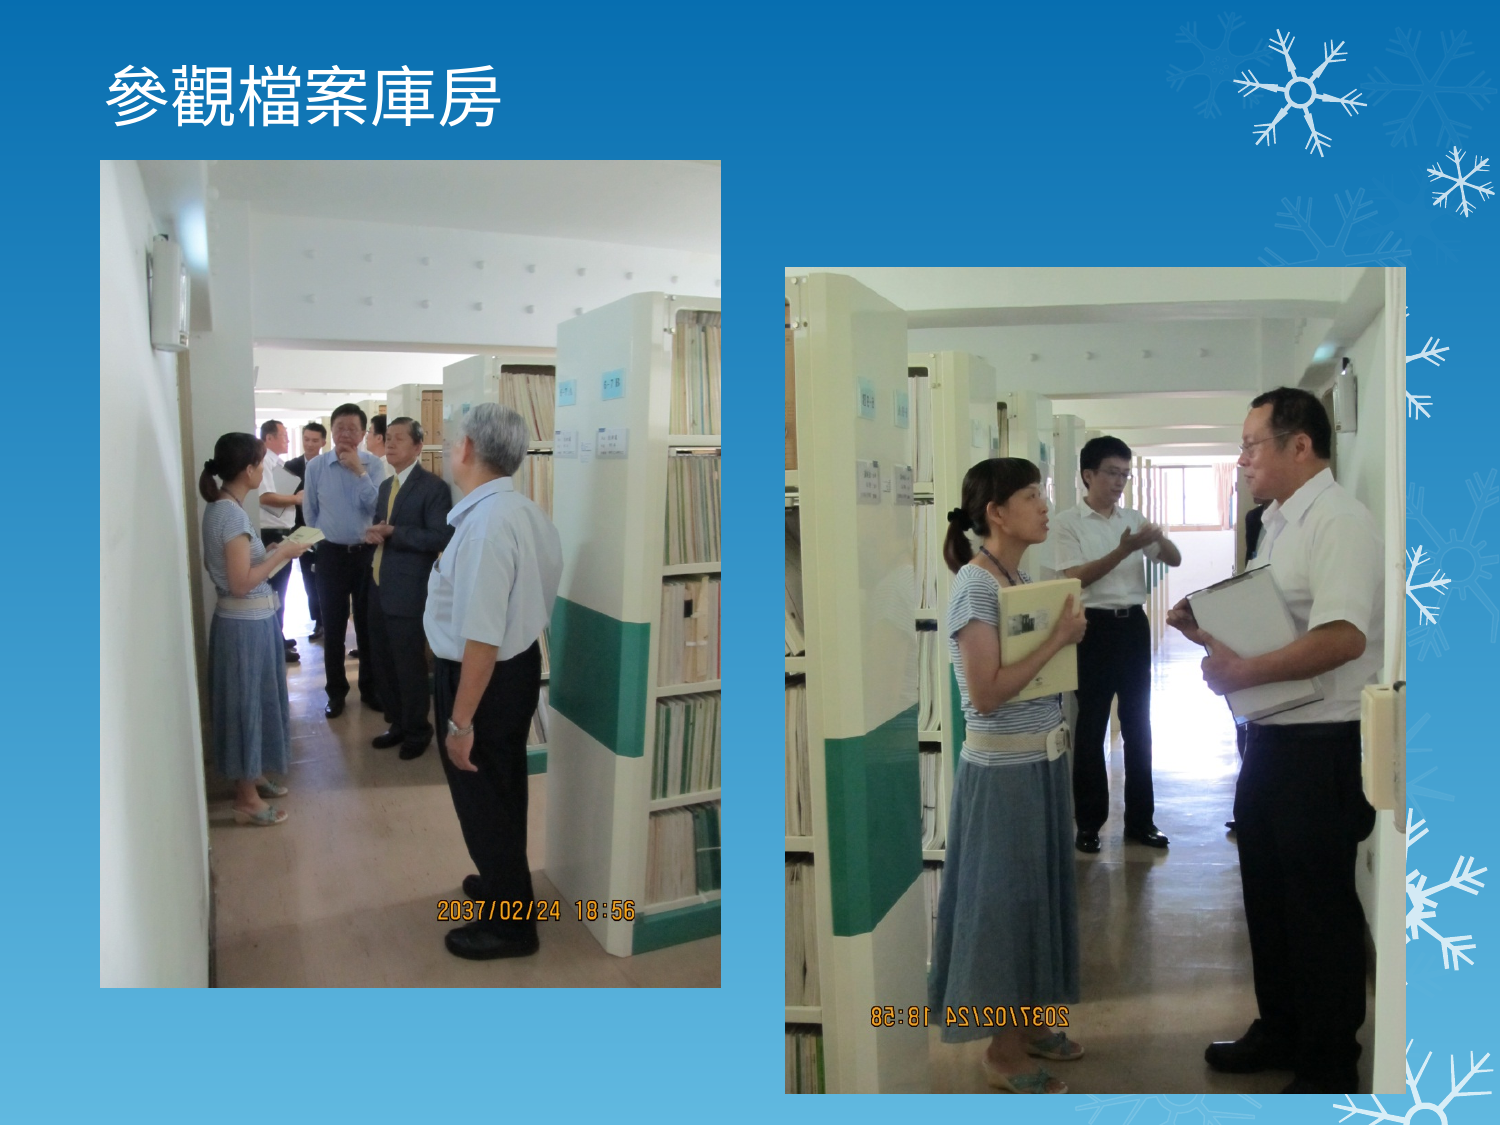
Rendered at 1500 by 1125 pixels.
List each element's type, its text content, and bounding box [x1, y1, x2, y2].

picture [100, 160, 721, 988]
picture [785, 267, 1406, 1094]
title 參觀檔案庫房 [88, 19, 1257, 171]
